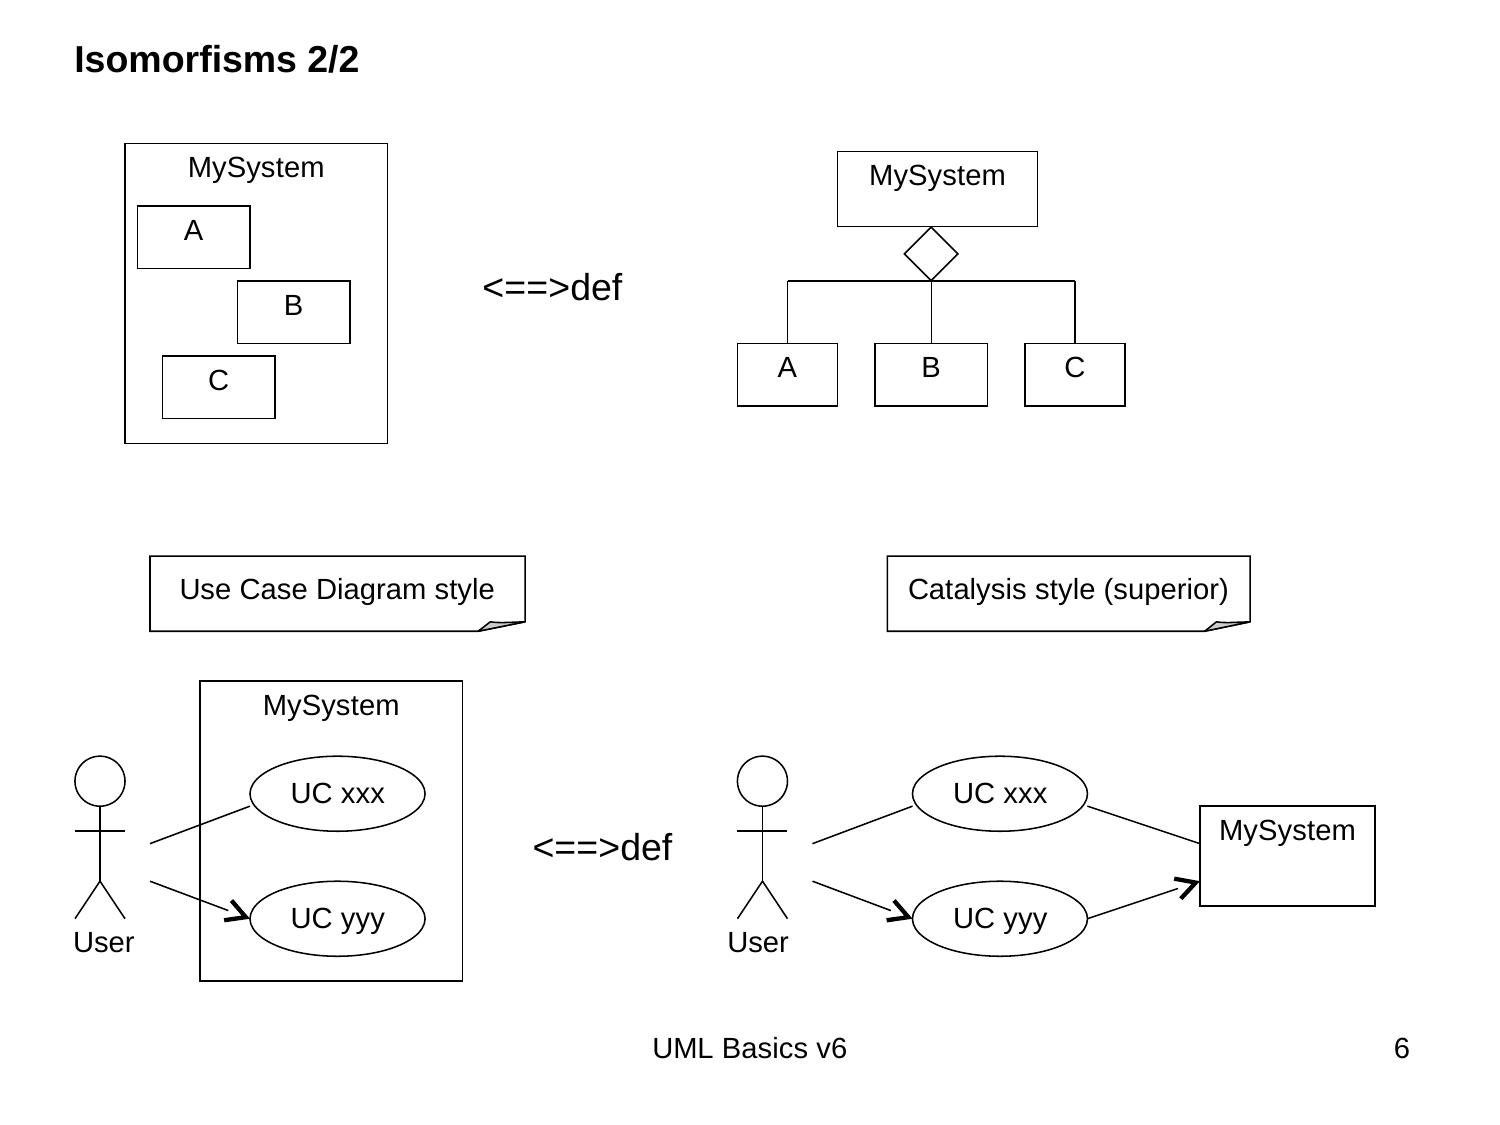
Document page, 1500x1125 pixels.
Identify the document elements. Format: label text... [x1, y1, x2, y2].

text_box Isomorfisms 2/2 [59, 31, 375, 89]
text_box A [737, 343, 838, 407]
text_box [904, 227, 958, 280]
text_box MySystem [1199, 806, 1375, 907]
text_box A [137, 206, 250, 269]
text_box UC xxx [912, 756, 1088, 832]
text_box <==>def [467, 258, 638, 317]
text_box MySystem [837, 151, 1038, 227]
text_box MySystem [199, 681, 463, 982]
text_box User [712, 918, 805, 967]
text_box C [1024, 343, 1125, 407]
text_box B [874, 343, 988, 407]
text_box C [162, 356, 275, 419]
text_box MySystem [124, 143, 388, 444]
text_box UC yyy [912, 881, 1088, 957]
text_box Catalysis style (superior) [887, 556, 1251, 632]
text_box B [237, 281, 350, 344]
text_box Use Case Diagram style [150, 556, 526, 632]
text_box User [58, 918, 150, 967]
text_box <==>def [517, 818, 688, 877]
